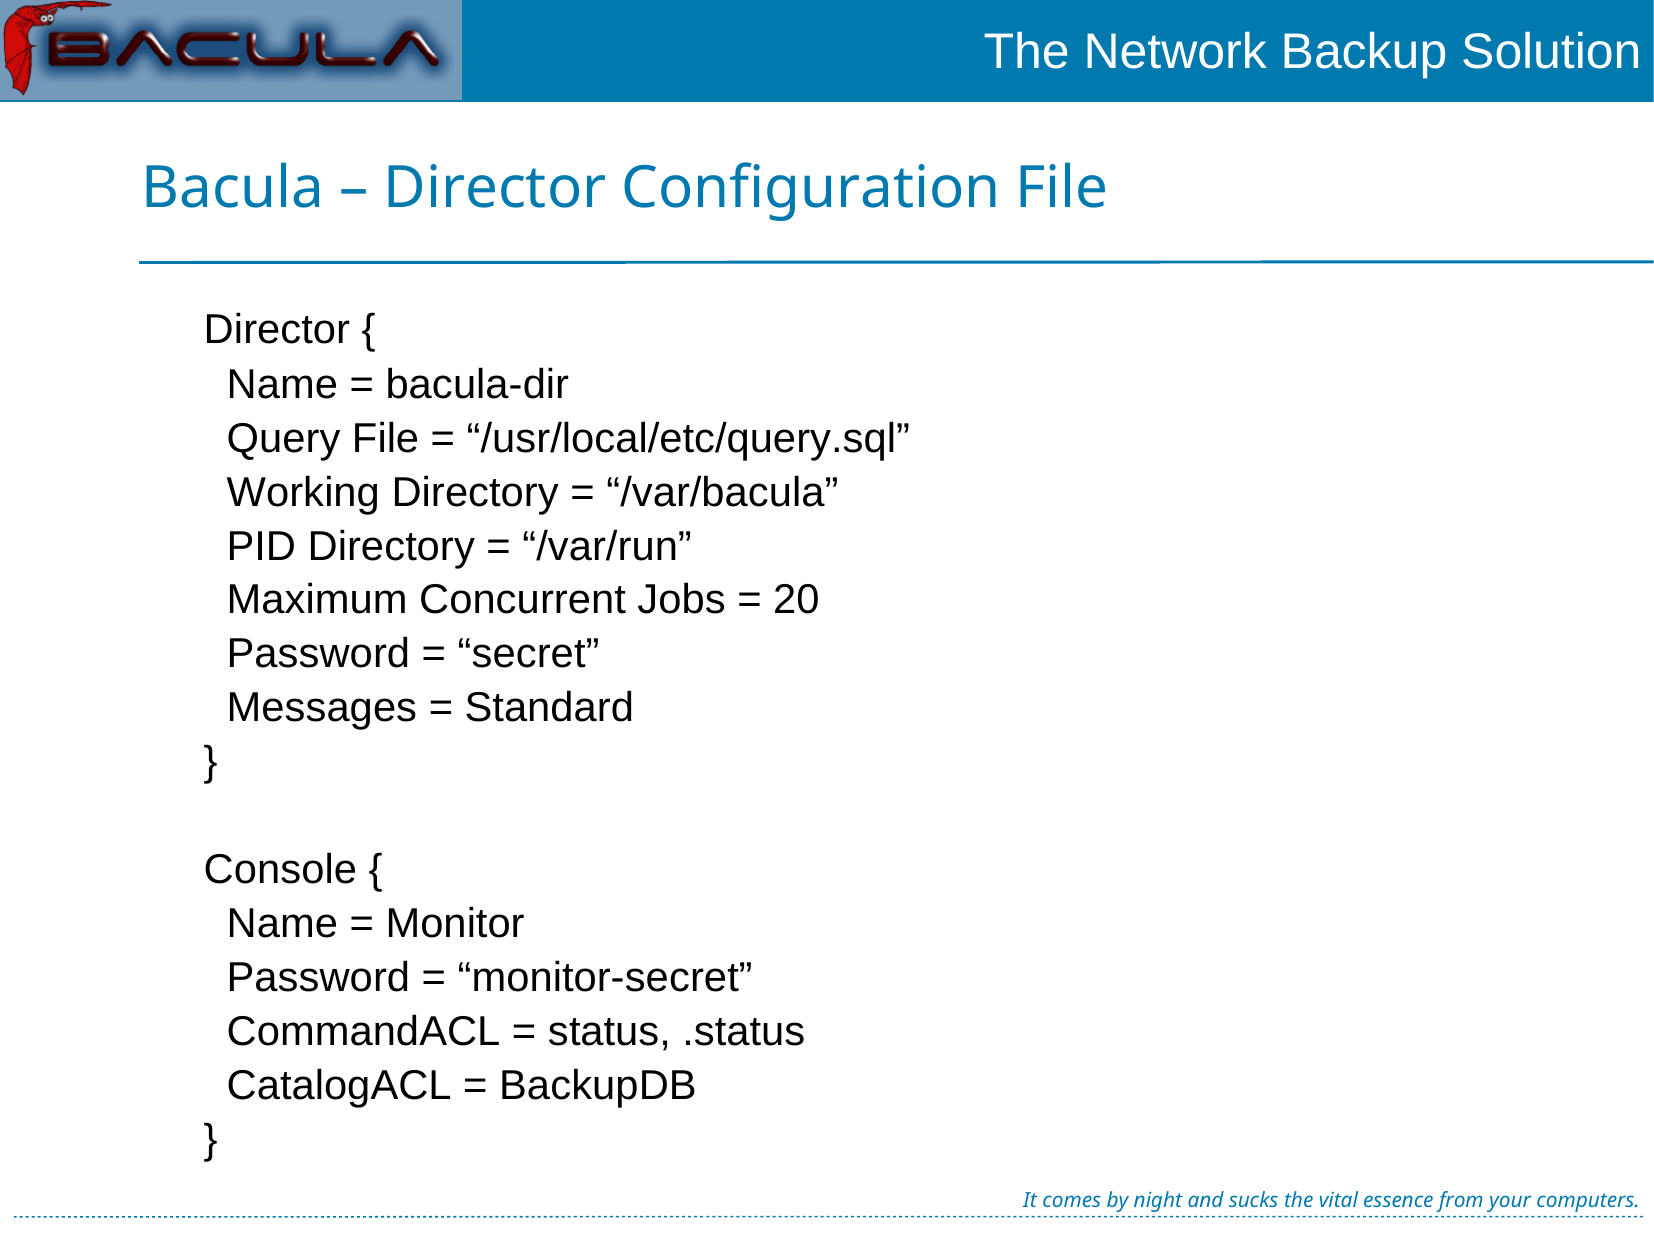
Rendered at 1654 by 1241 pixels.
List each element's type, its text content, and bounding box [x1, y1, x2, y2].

list Director { Name = bacula-dir Query File = “/usr/local/etc/query.sql” Working Directory = “/var/bacula” PID Directory = “/var/run” Maximum Concurrent Jobs = 20 Password = “secret” Messages = Standard } Console { Name = Monitor Password = “monitor-secret” CommandACL = status, .status CatalogACL = BackupDB } [144, 306, 1538, 1163]
picture [0, 0, 461, 99]
title Bacula – Director Configuration File [141, 112, 1501, 226]
